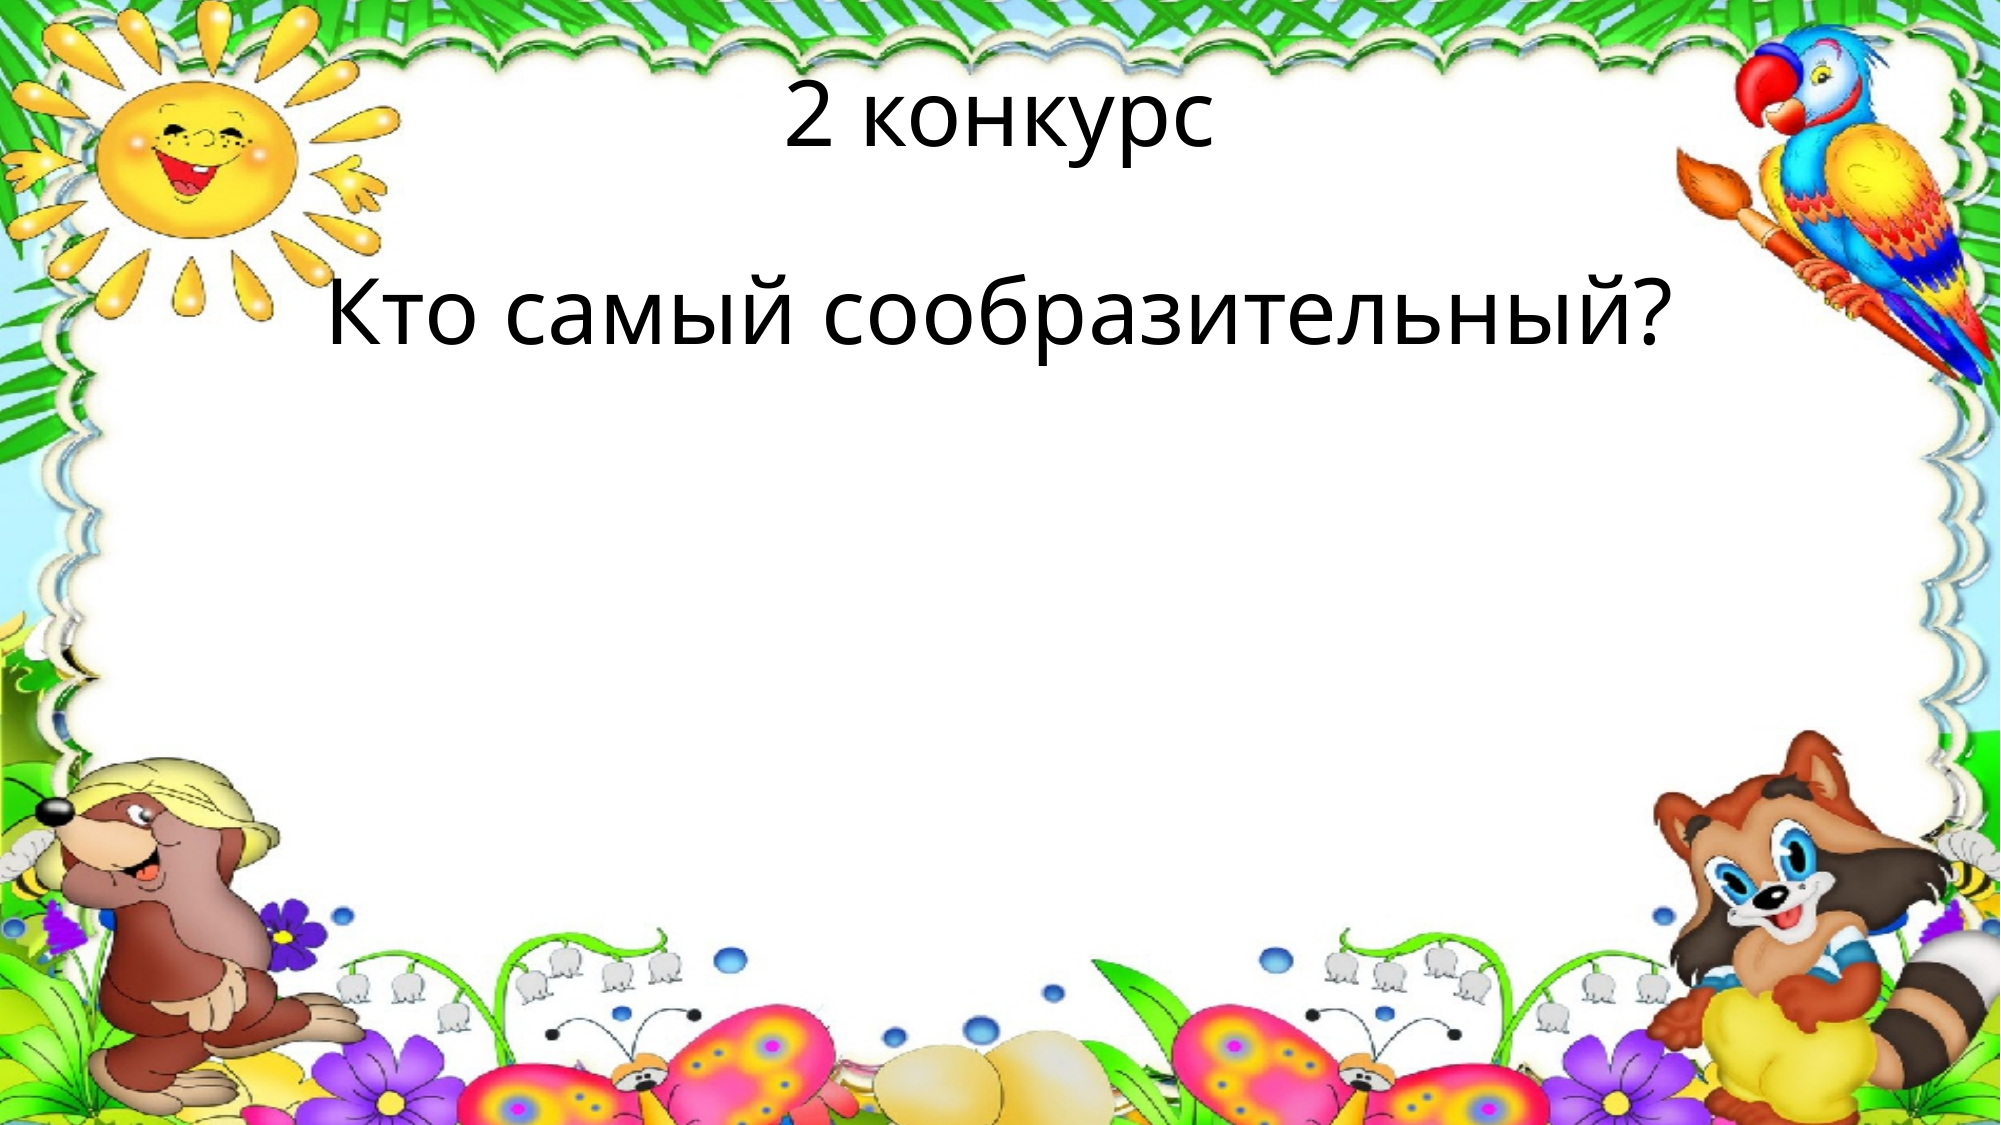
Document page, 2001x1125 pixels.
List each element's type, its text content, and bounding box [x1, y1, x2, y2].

title 2 конкурс Кто самый сообразительный? [137, 59, 1863, 910]
picture [0, 0, 2000, 1125]
